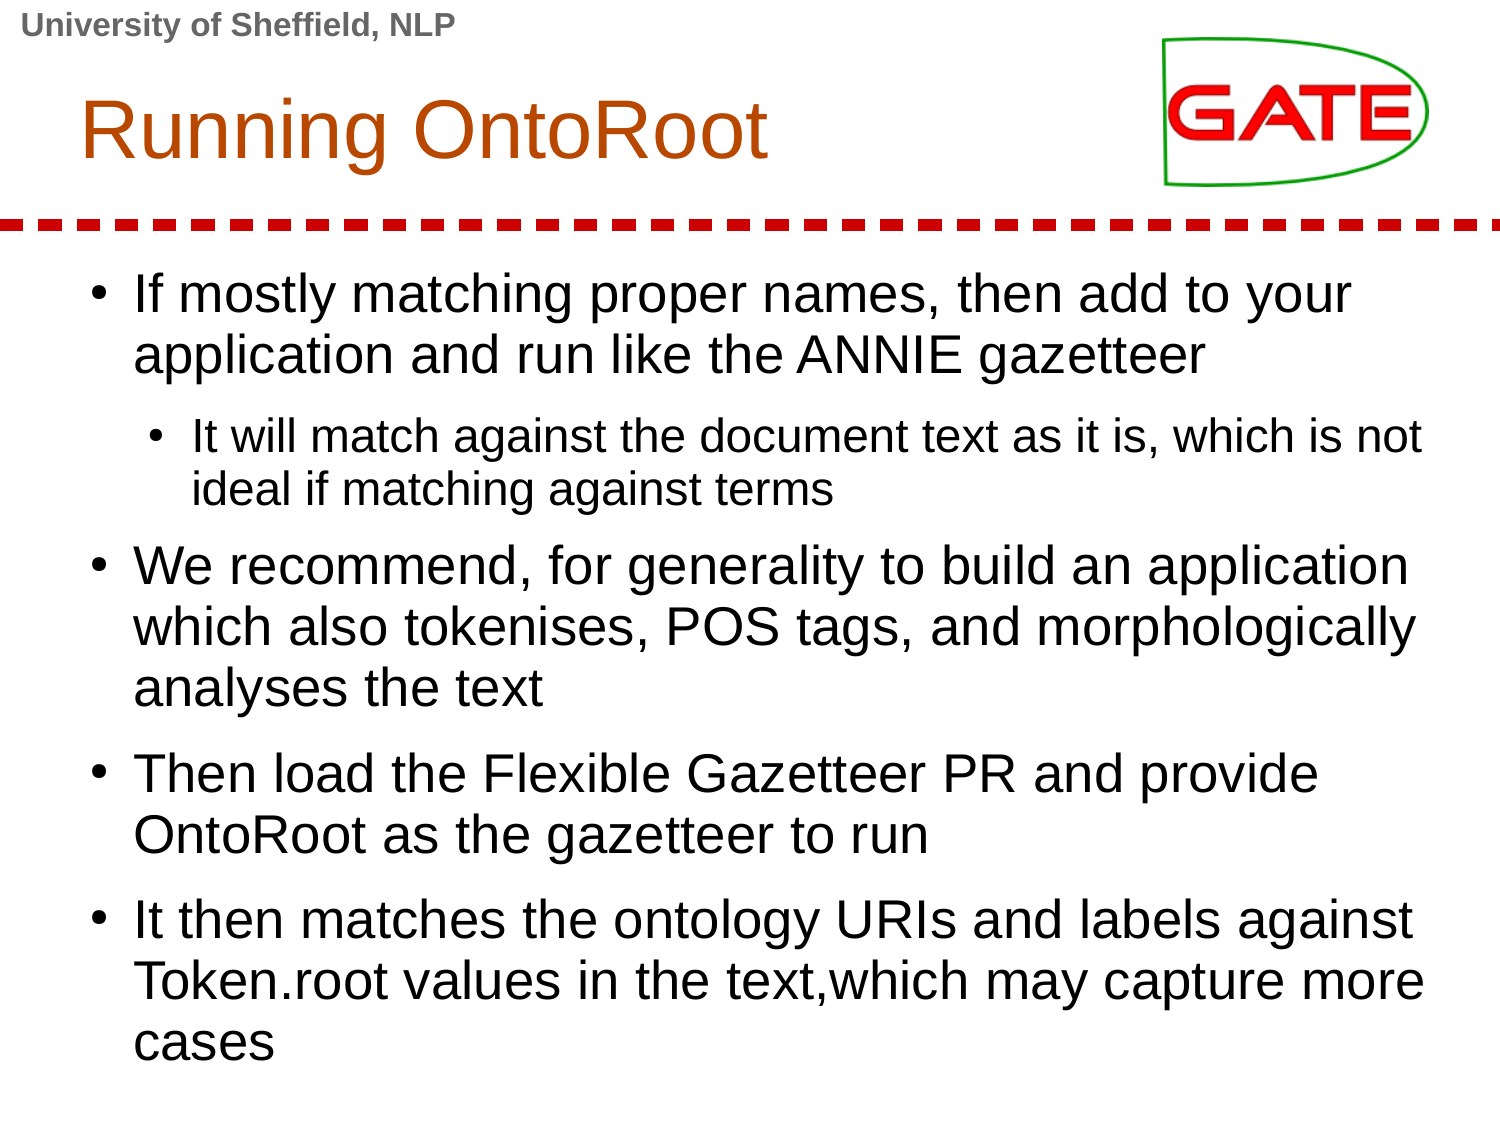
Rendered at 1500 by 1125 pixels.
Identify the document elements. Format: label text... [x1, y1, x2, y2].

title Running OntoRoot [79, 62, 1149, 197]
picture [1162, 37, 1429, 187]
list If mostly matching proper names, then add to your application and run like the ANNIE gazetteer It will match against the document text as it is, which is not ideal if matching against terms We recommend, for generality to build an application which also tokenises, POS tags, and morphologically analyses the text Then load the Flexible Gazetteer PR and provide OntoRoot as the gazetteer to run It then matches the ontology URIs and labels against Token.root values in the text,which may capture more cases [75, 263, 1473, 1076]
